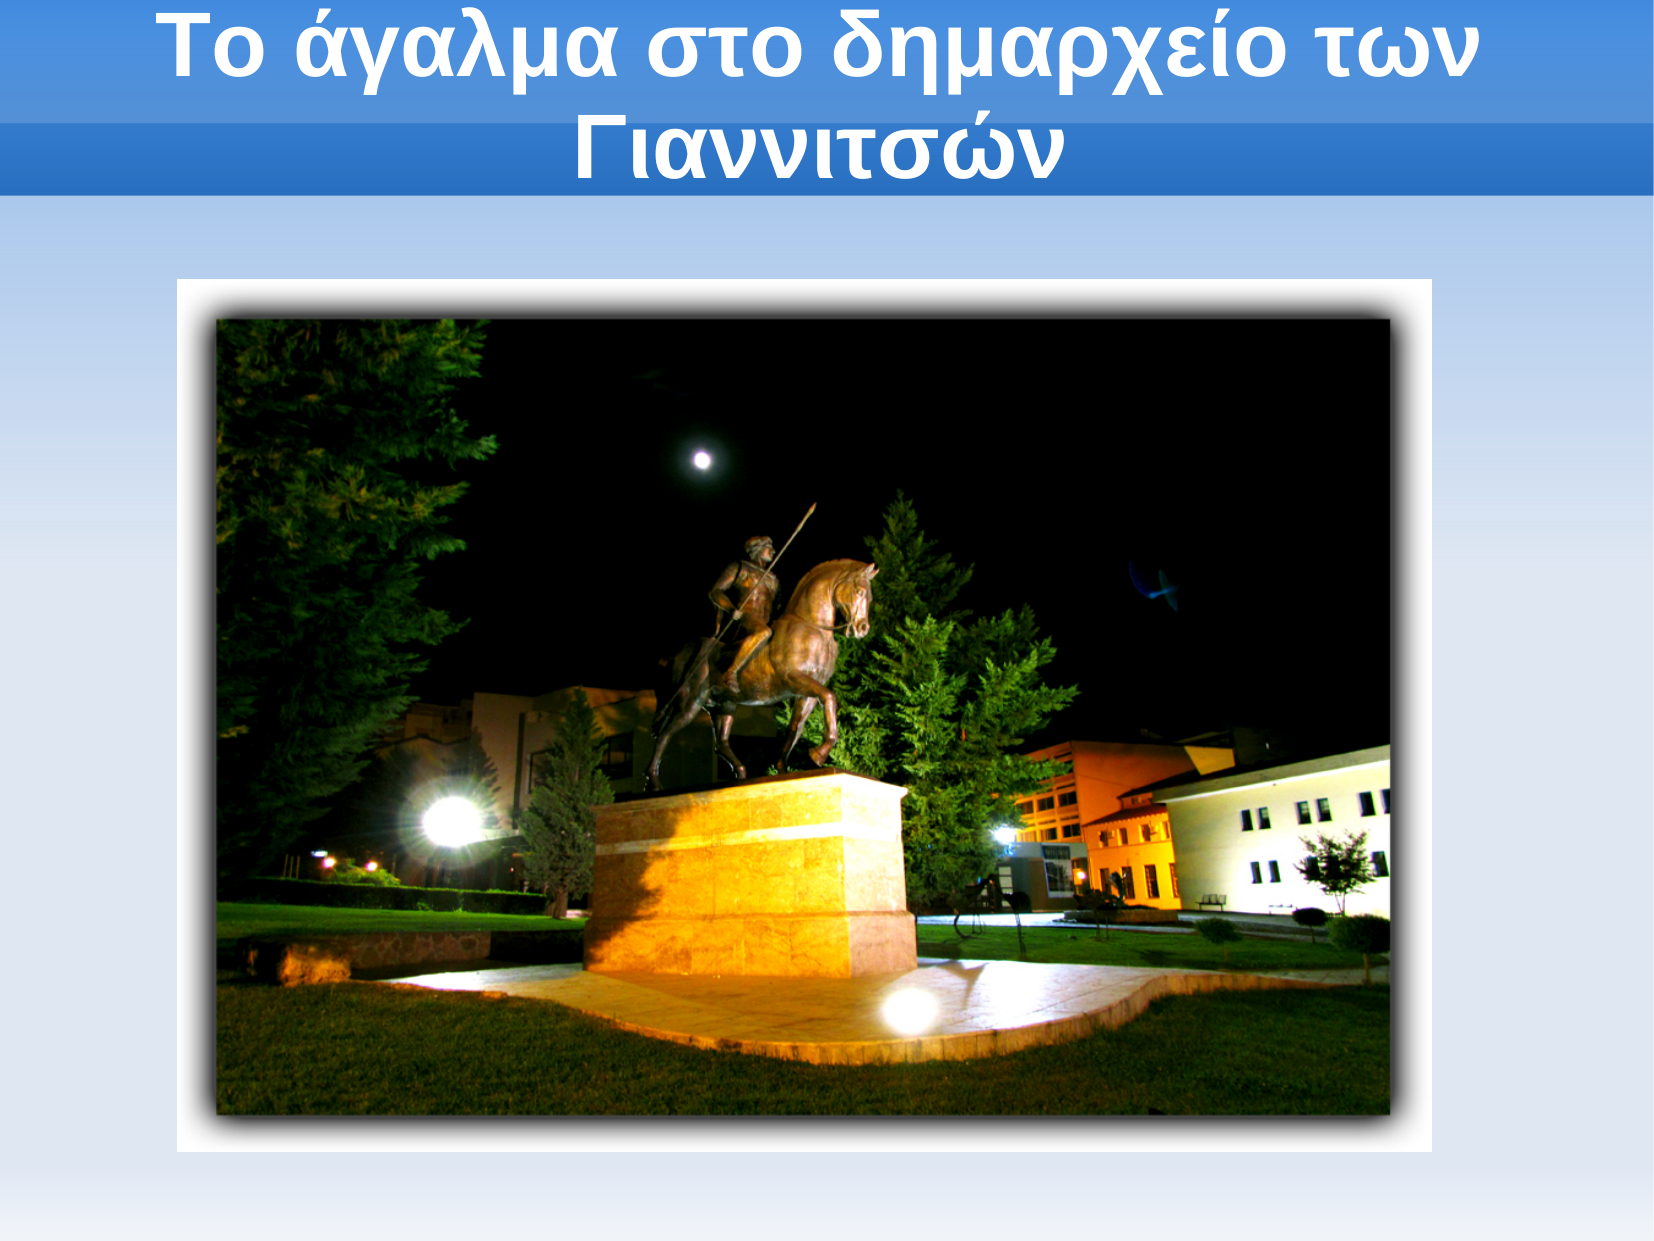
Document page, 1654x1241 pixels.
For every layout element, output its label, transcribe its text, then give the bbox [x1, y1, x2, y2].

title Το άγαλμα στο δημαρχείο των Γιαννιτσών [76, 0, 1565, 199]
picture [0, 0, 1654, 1241]
